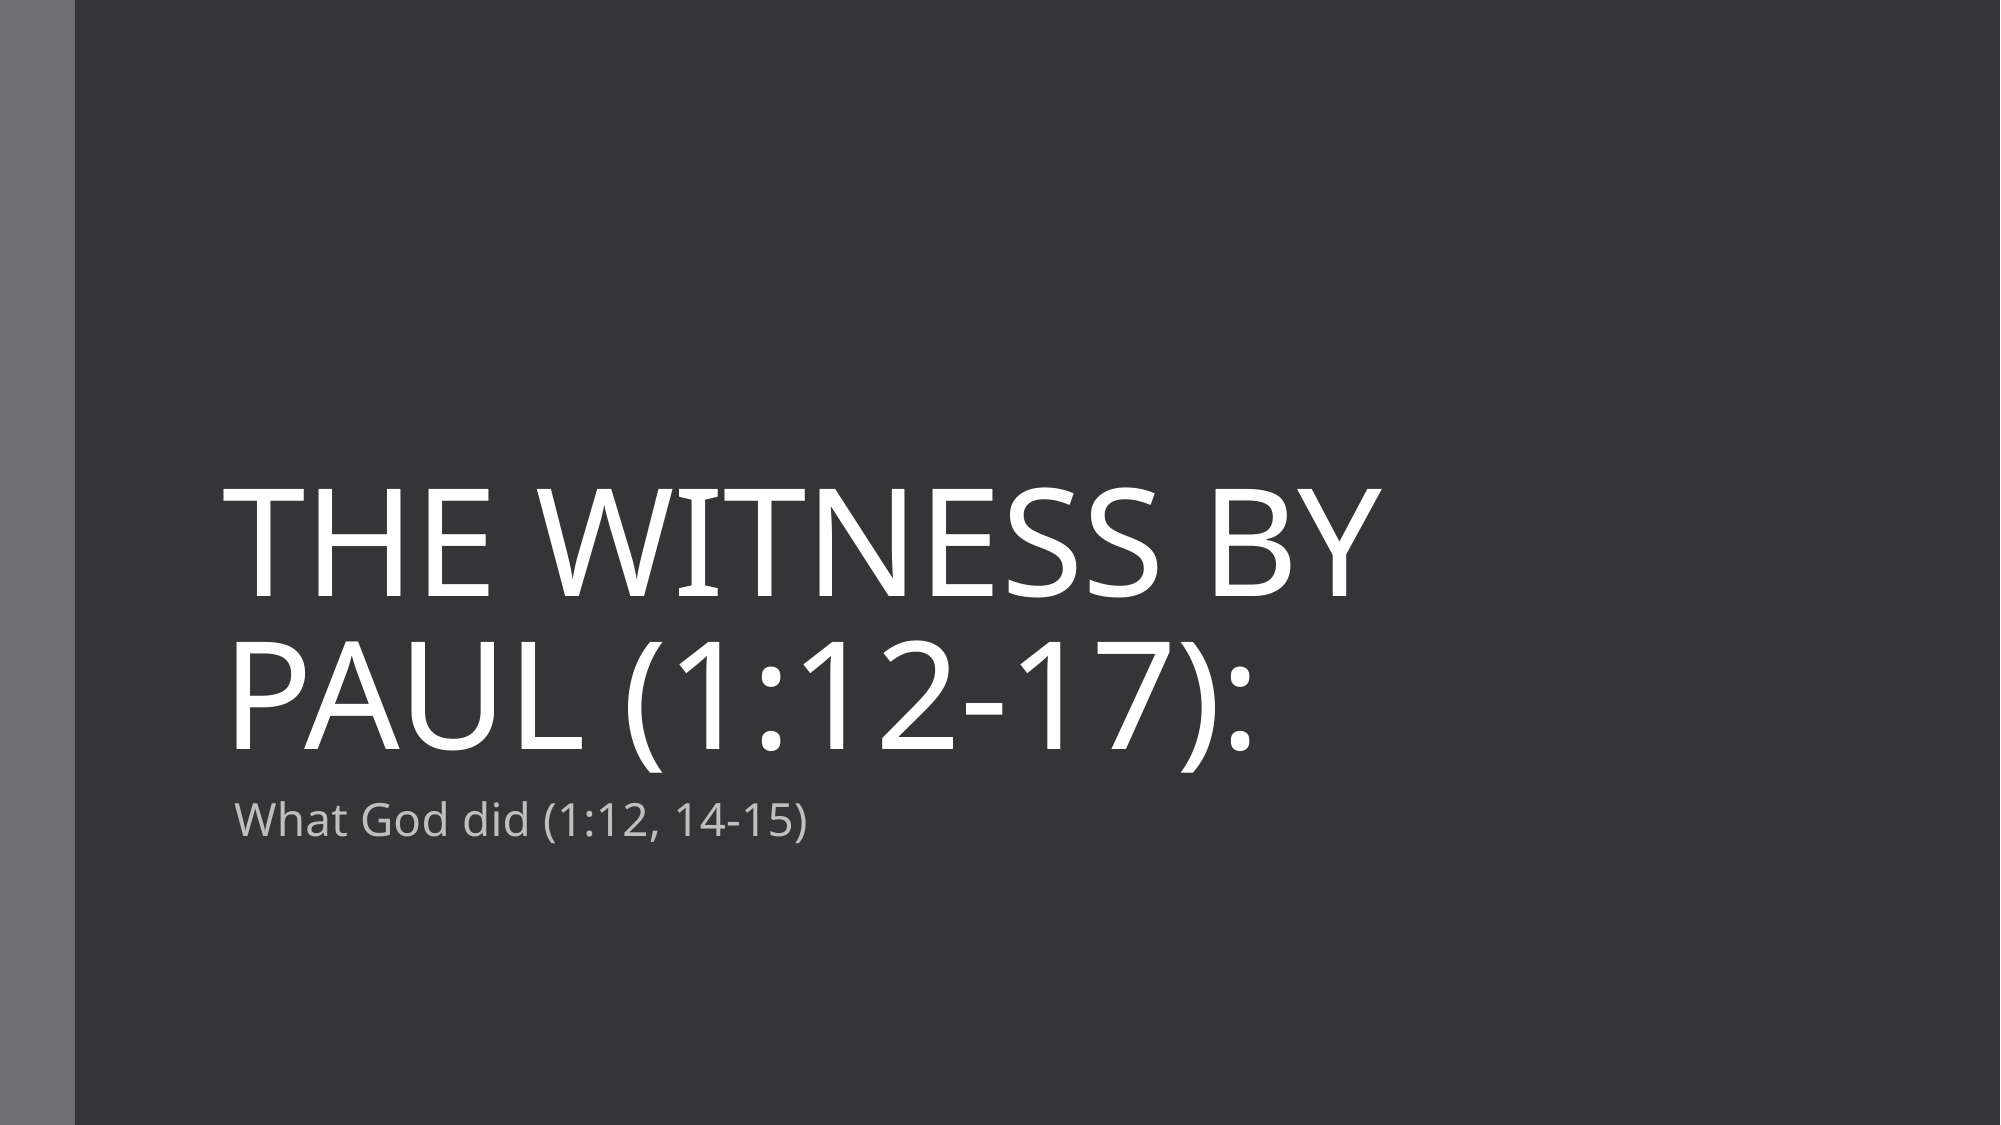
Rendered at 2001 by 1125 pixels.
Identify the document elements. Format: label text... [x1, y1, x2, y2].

subtitle What God did (1:12, 14-15) [206, 787, 1752, 1066]
title THE WITNESS BY PAUL (1:12-17): [206, 124, 1752, 787]
